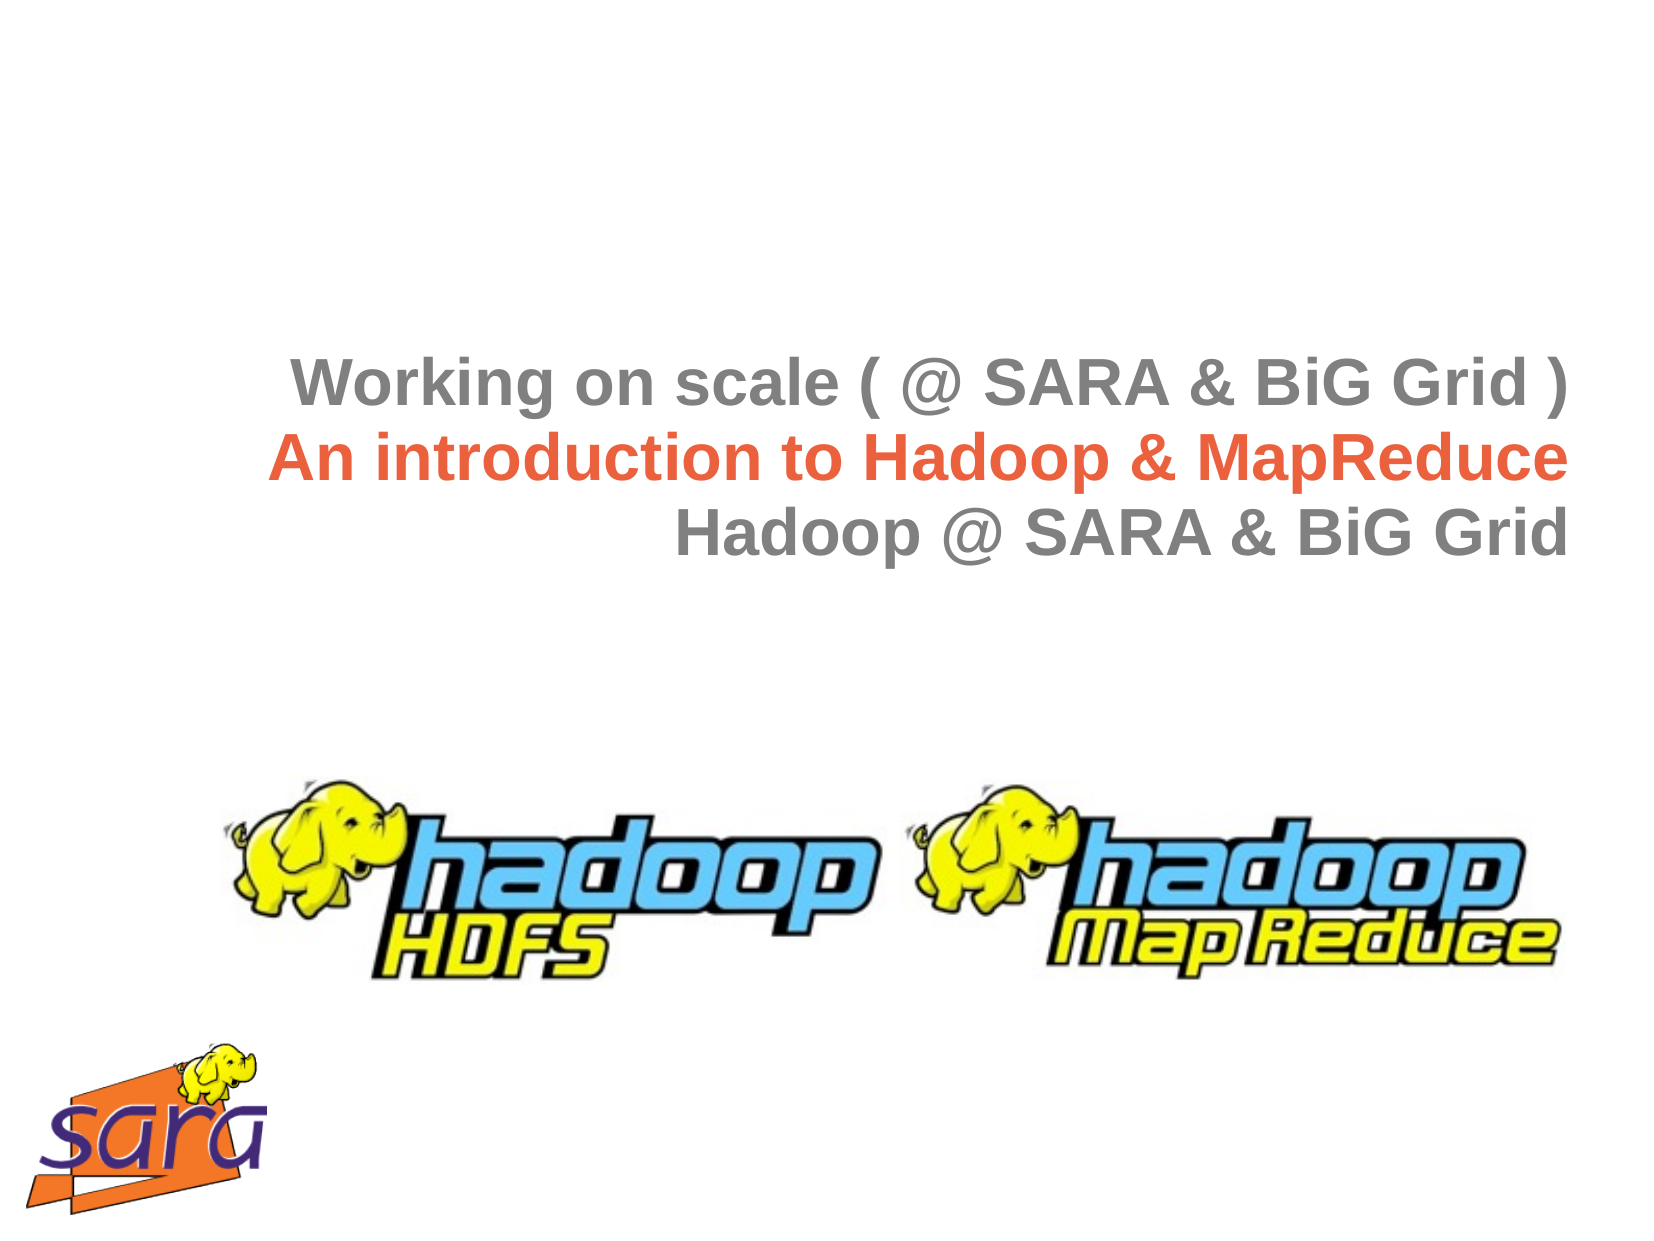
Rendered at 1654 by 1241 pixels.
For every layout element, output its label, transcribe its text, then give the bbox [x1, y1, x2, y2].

picture [220, 776, 887, 985]
picture [899, 779, 1566, 985]
picture [26, 1029, 267, 1215]
title Working on scale ( @ SARA & BiG Grid ) An introduction to Hadoop & MapReduce Hadoop @ SARA & BiG Grid [82, 345, 1571, 676]
